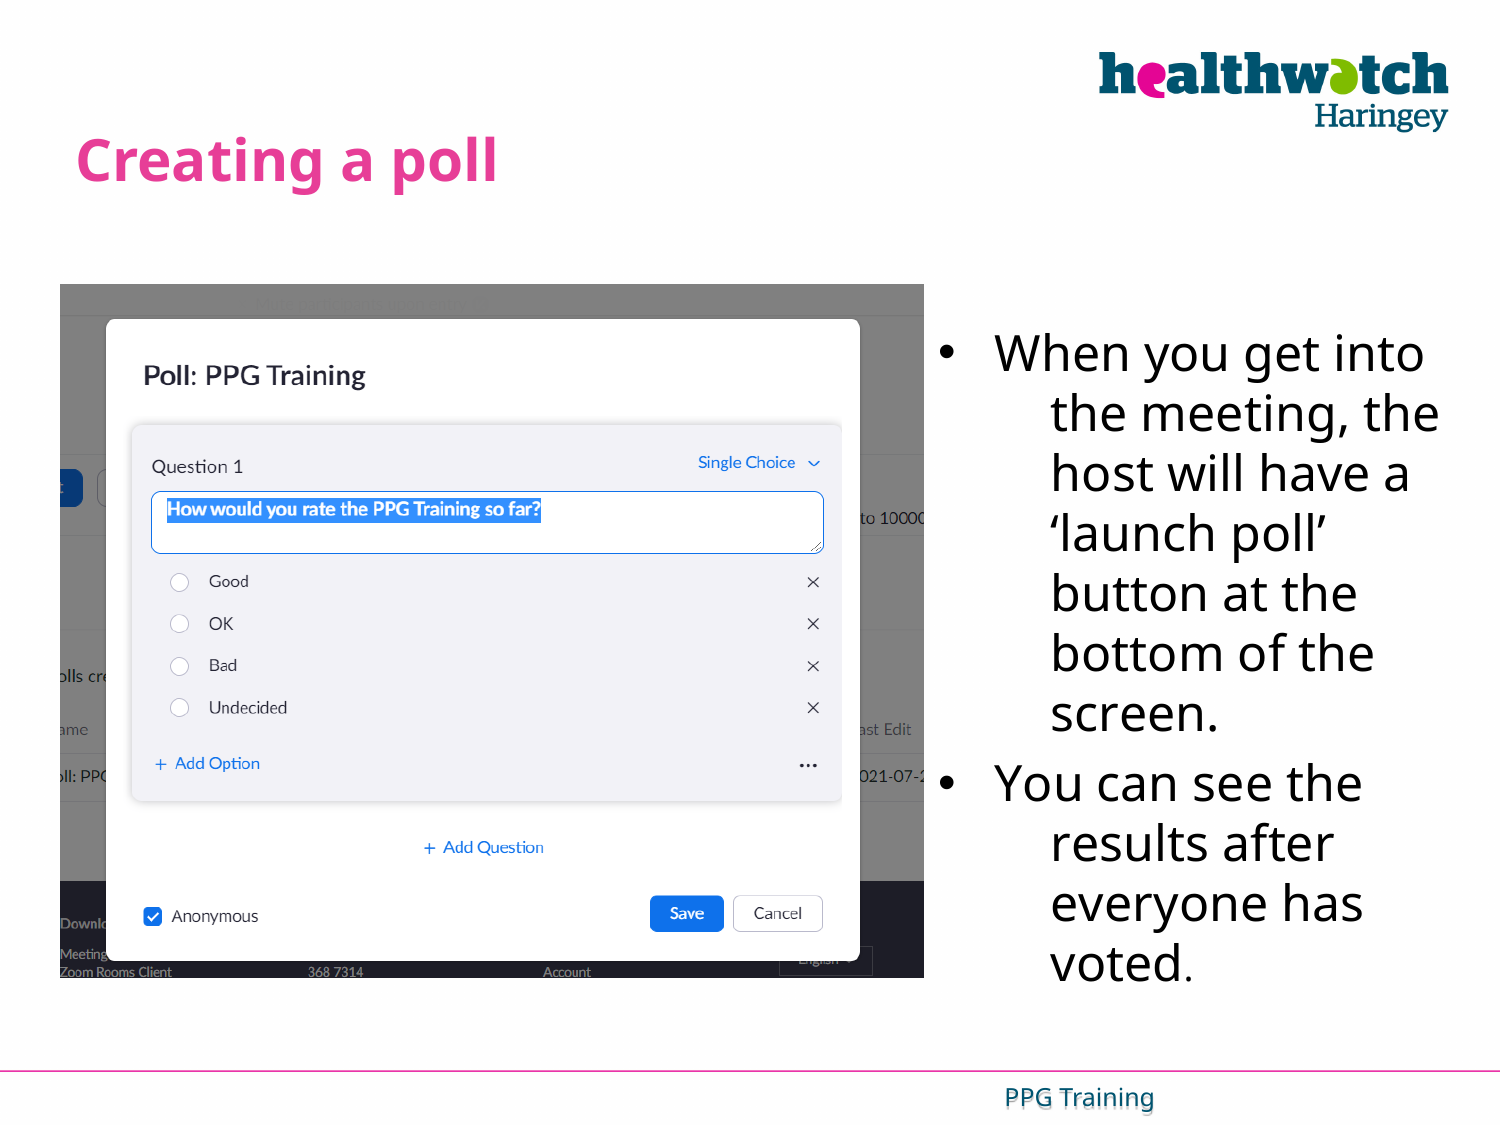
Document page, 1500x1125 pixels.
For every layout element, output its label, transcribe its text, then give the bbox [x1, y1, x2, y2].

text_box When you get into the meeting, the host will have a ‘launch poll’ button at the bottom of the screen. You can see the results after everyone has voted. [923, 313, 1463, 885]
picture [60, 284, 924, 978]
text_box Creating a poll [60, 115, 1240, 202]
